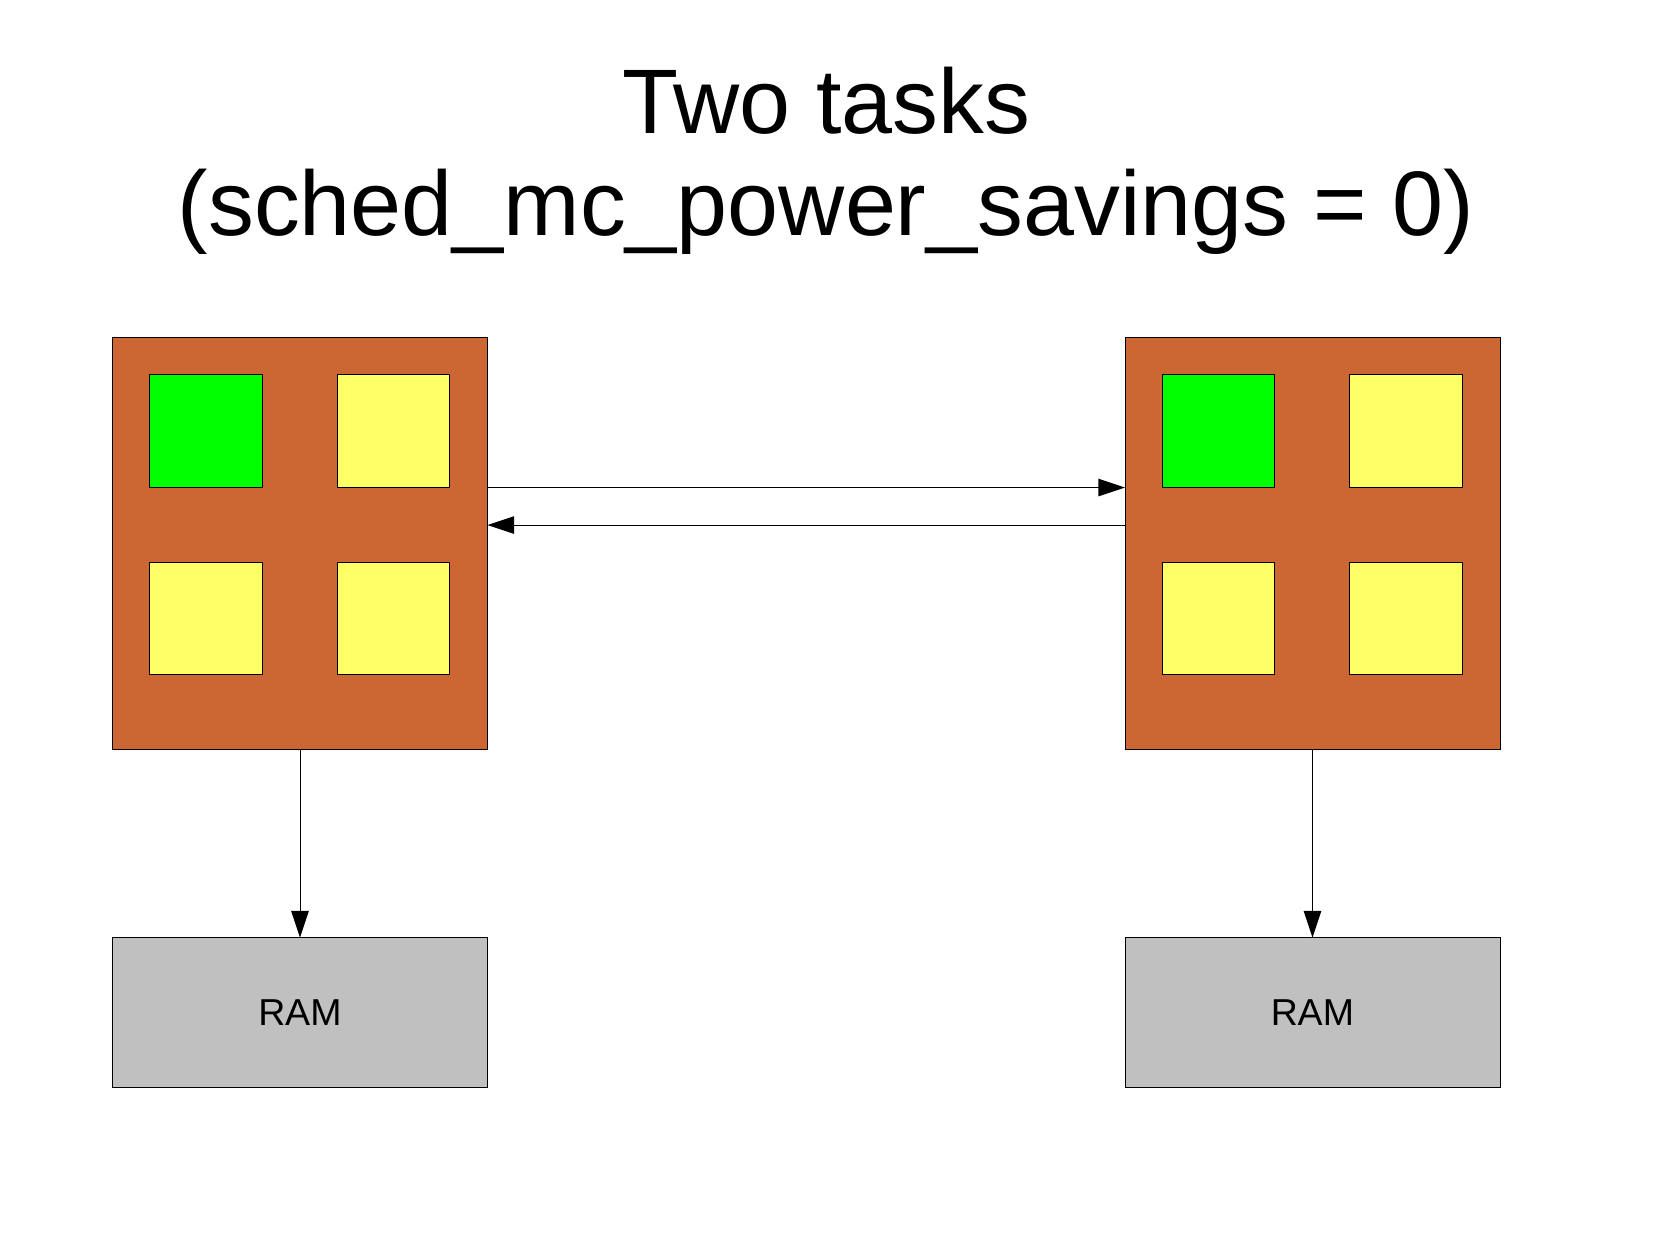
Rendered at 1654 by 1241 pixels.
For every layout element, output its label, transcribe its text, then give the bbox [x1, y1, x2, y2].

text_box [112, 337, 488, 750]
text_box RAM [1125, 937, 1501, 1088]
text_box [1125, 337, 1501, 750]
text_box RAM [112, 937, 488, 1088]
title Two tasks (sched_mc_power_savings = 0) [82, 49, 1571, 257]
